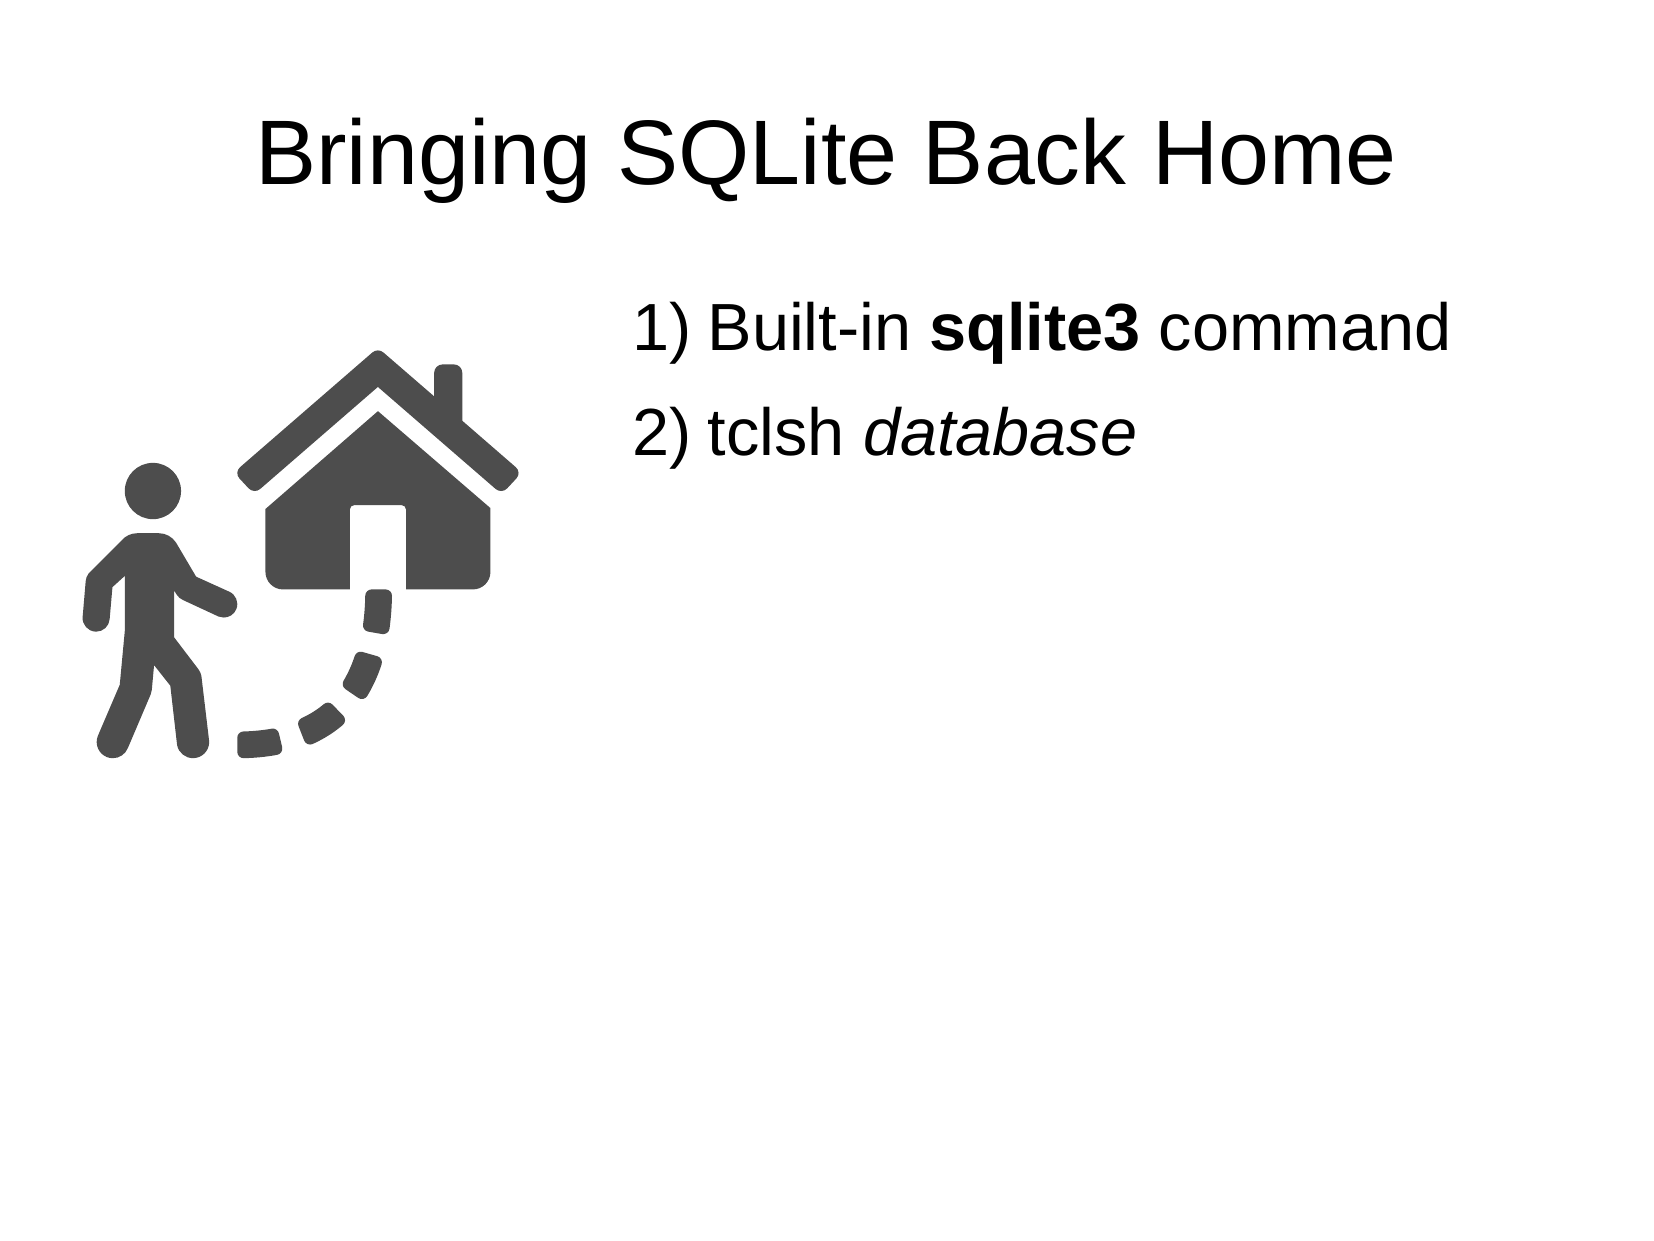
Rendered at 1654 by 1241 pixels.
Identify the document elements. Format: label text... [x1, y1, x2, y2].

list Built-in sqlite3 command tclsh database [615, 290, 1572, 1109]
title Bringing SQLite Back Home [82, 49, 1571, 257]
picture [82, 336, 533, 787]
